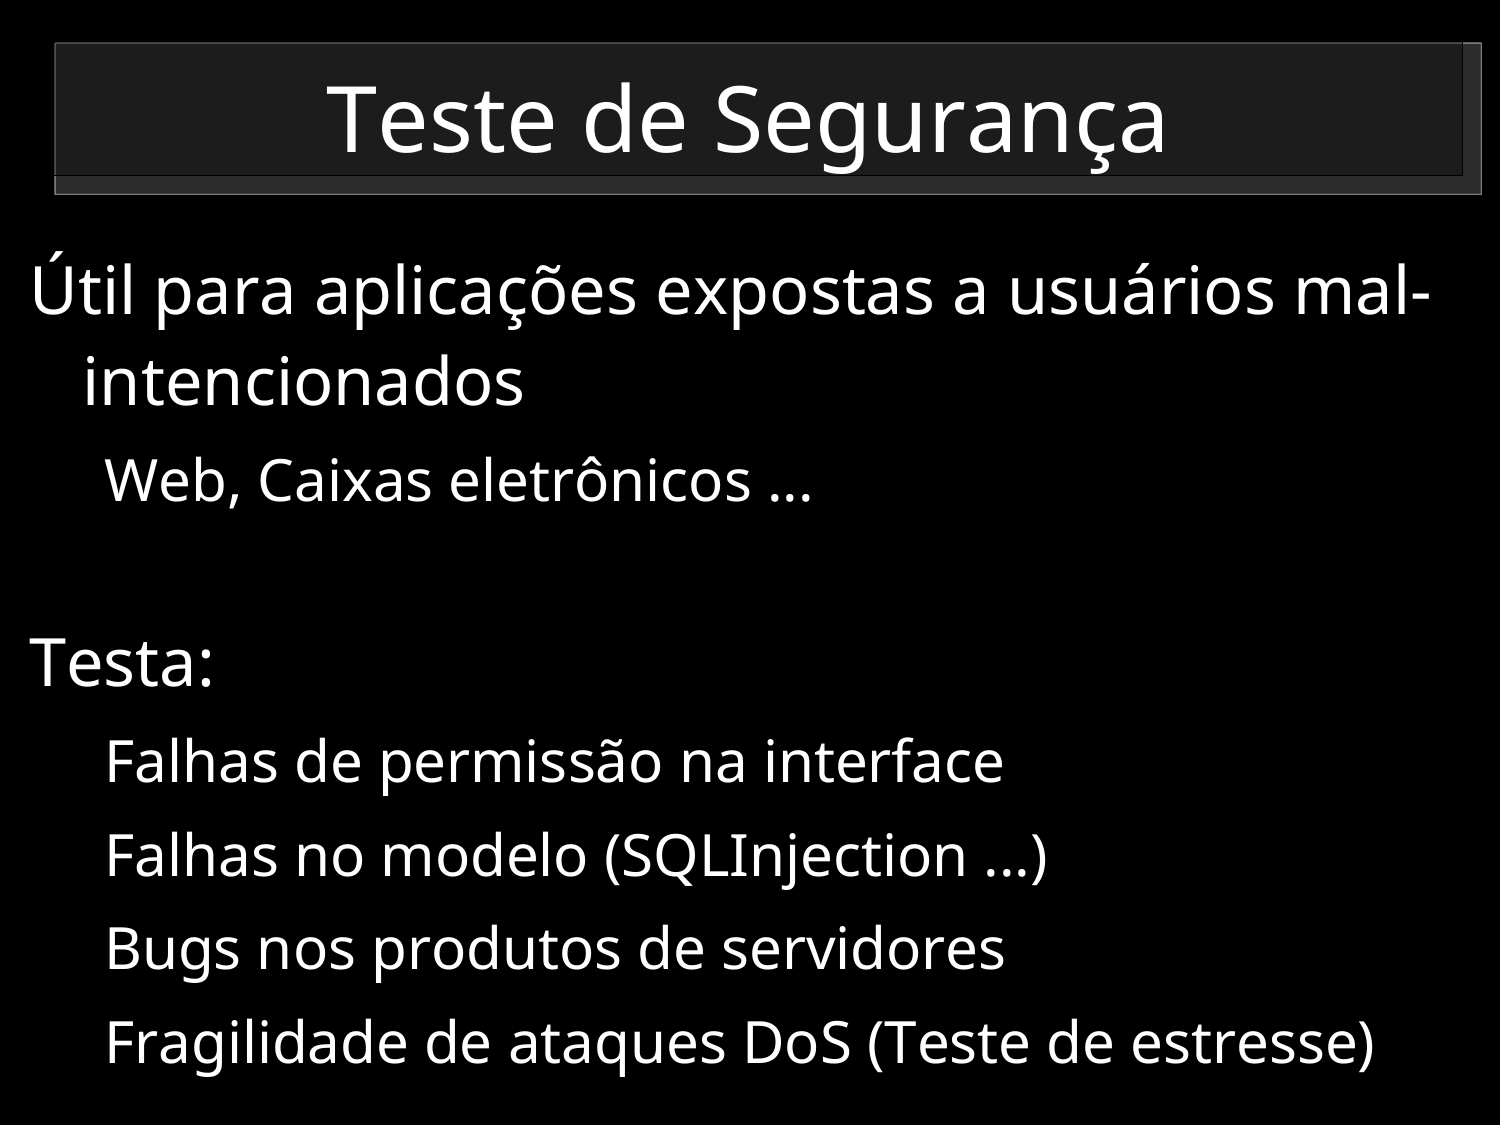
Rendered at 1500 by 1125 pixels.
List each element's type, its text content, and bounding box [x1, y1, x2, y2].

list Útil para aplicações expostas a usuários mal-intencionados Web, Caixas eletrônicos ... Testa: Falhas de permissão na interface Falhas no modelo (SQLInjection ...) Bugs nos produtos de servidores Fragilidade de ataques DoS (Teste de estresse) [29, 243, 1468, 1072]
title Teste de Segurança [29, 38, 1468, 196]
